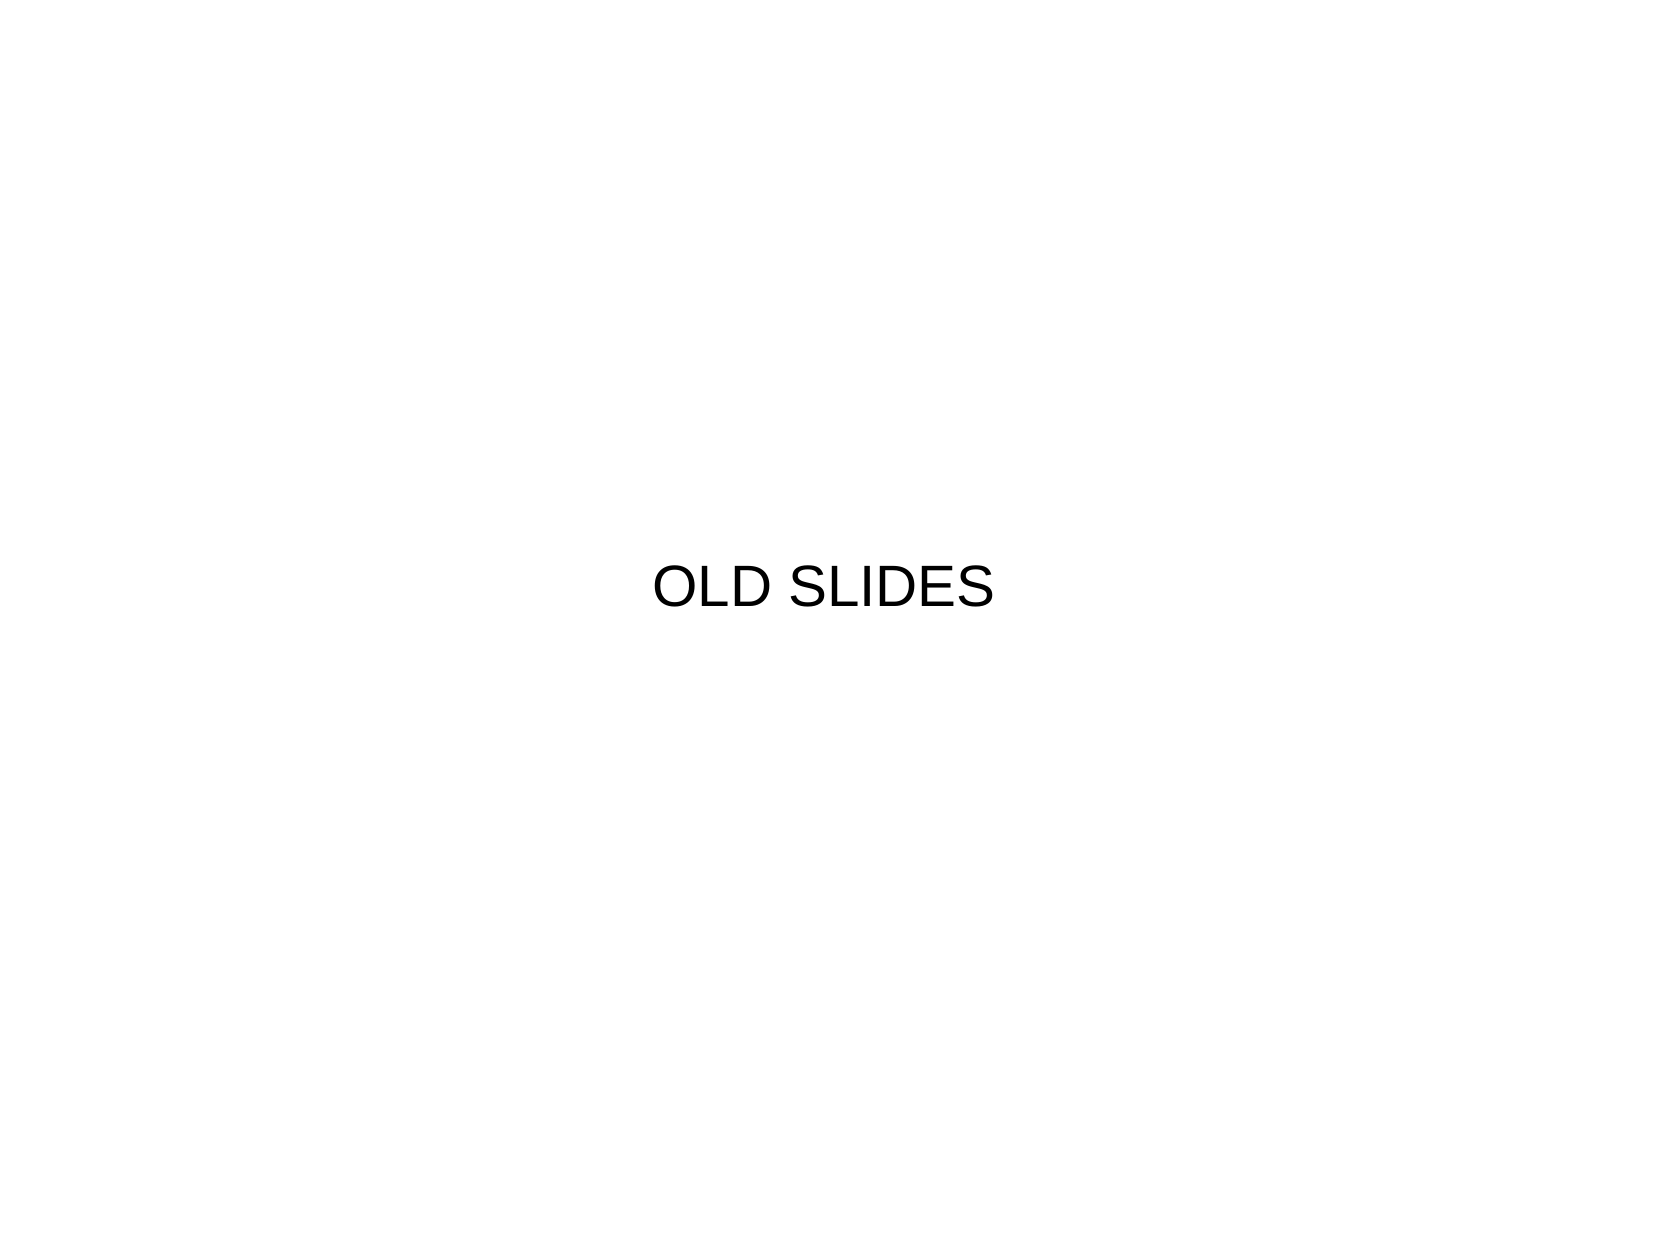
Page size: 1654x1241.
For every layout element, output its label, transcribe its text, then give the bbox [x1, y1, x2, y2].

text_box OLD SLIDES [637, 546, 1011, 626]
